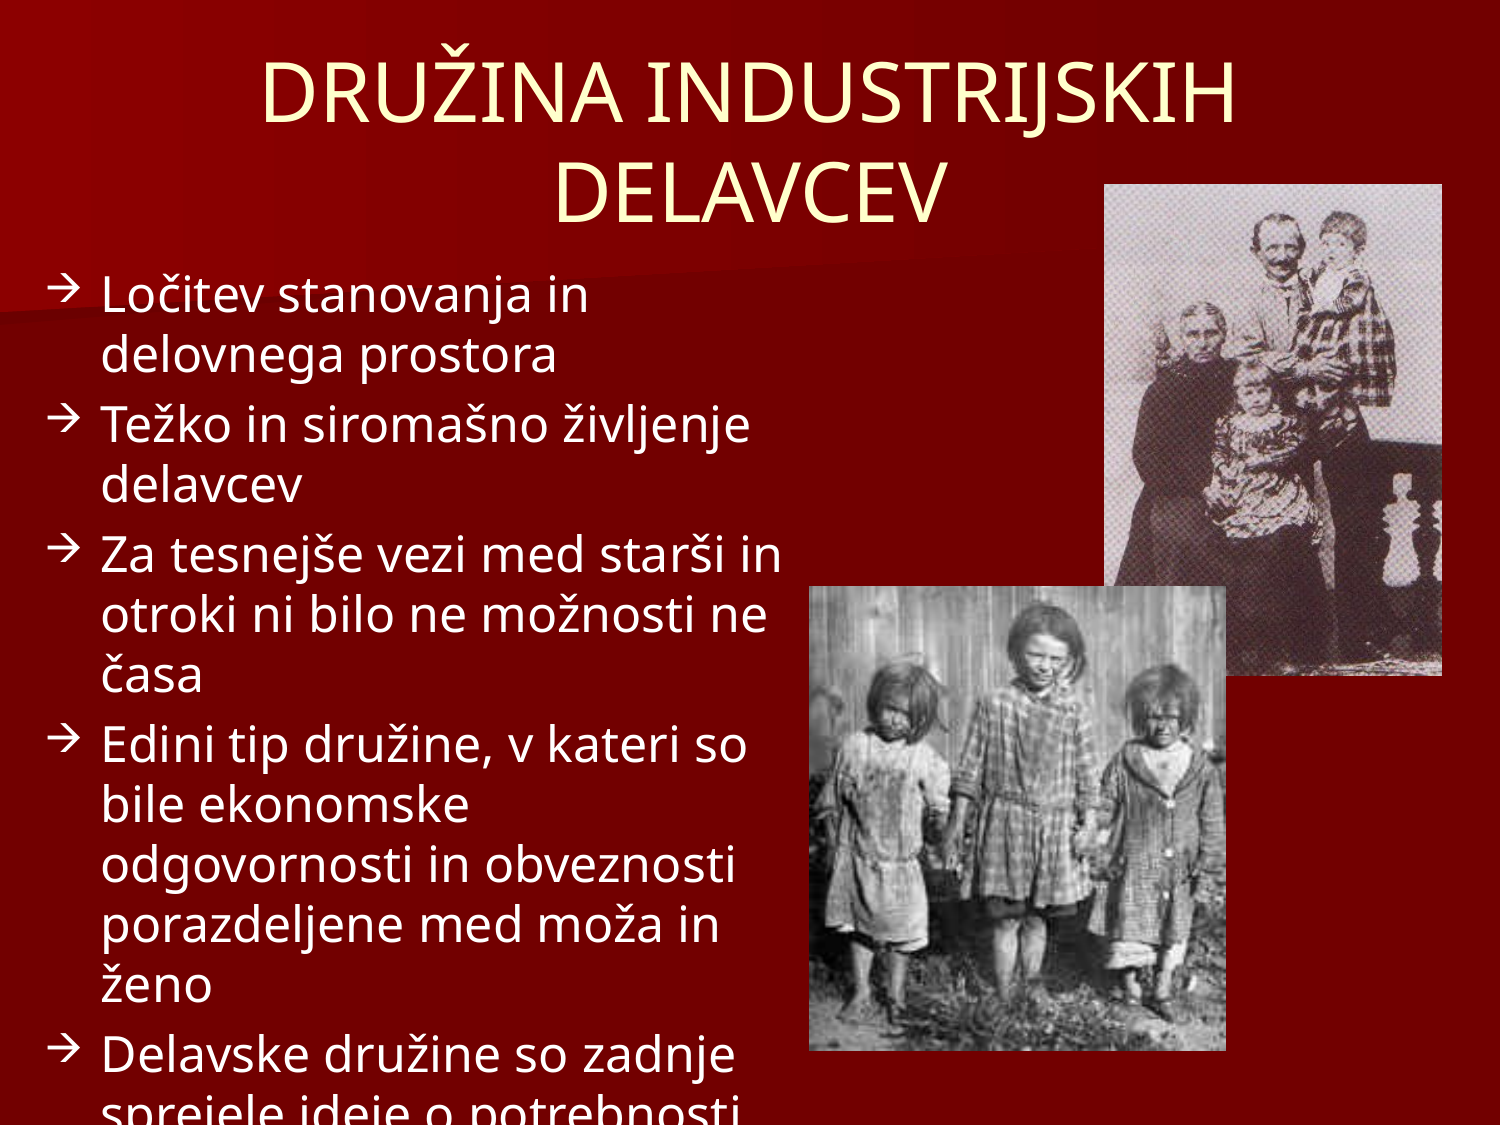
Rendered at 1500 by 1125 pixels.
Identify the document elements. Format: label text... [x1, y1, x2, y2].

list Ločitev stanovanja in delovnega prostora Težko in siromašno življenje delavcev Za tesnejše vezi med starši in otroki ni bilo ne možnosti ne časa Edini tip družine, v kateri so bile ekonomske odgovornosti in obveznosti porazdeljene med moža in ženo Delavske družine so zadnje sprejele ideje o potrebnosti negovanja medsebojnih čustvenih vezi v družini in vlaganja ljubezni in denarja v otroke [29, 255, 810, 1083]
picture [809, 184, 1442, 1051]
title DRUŽINA INDUSTRIJSKIH DELAVCEV [75, 45, 1425, 233]
